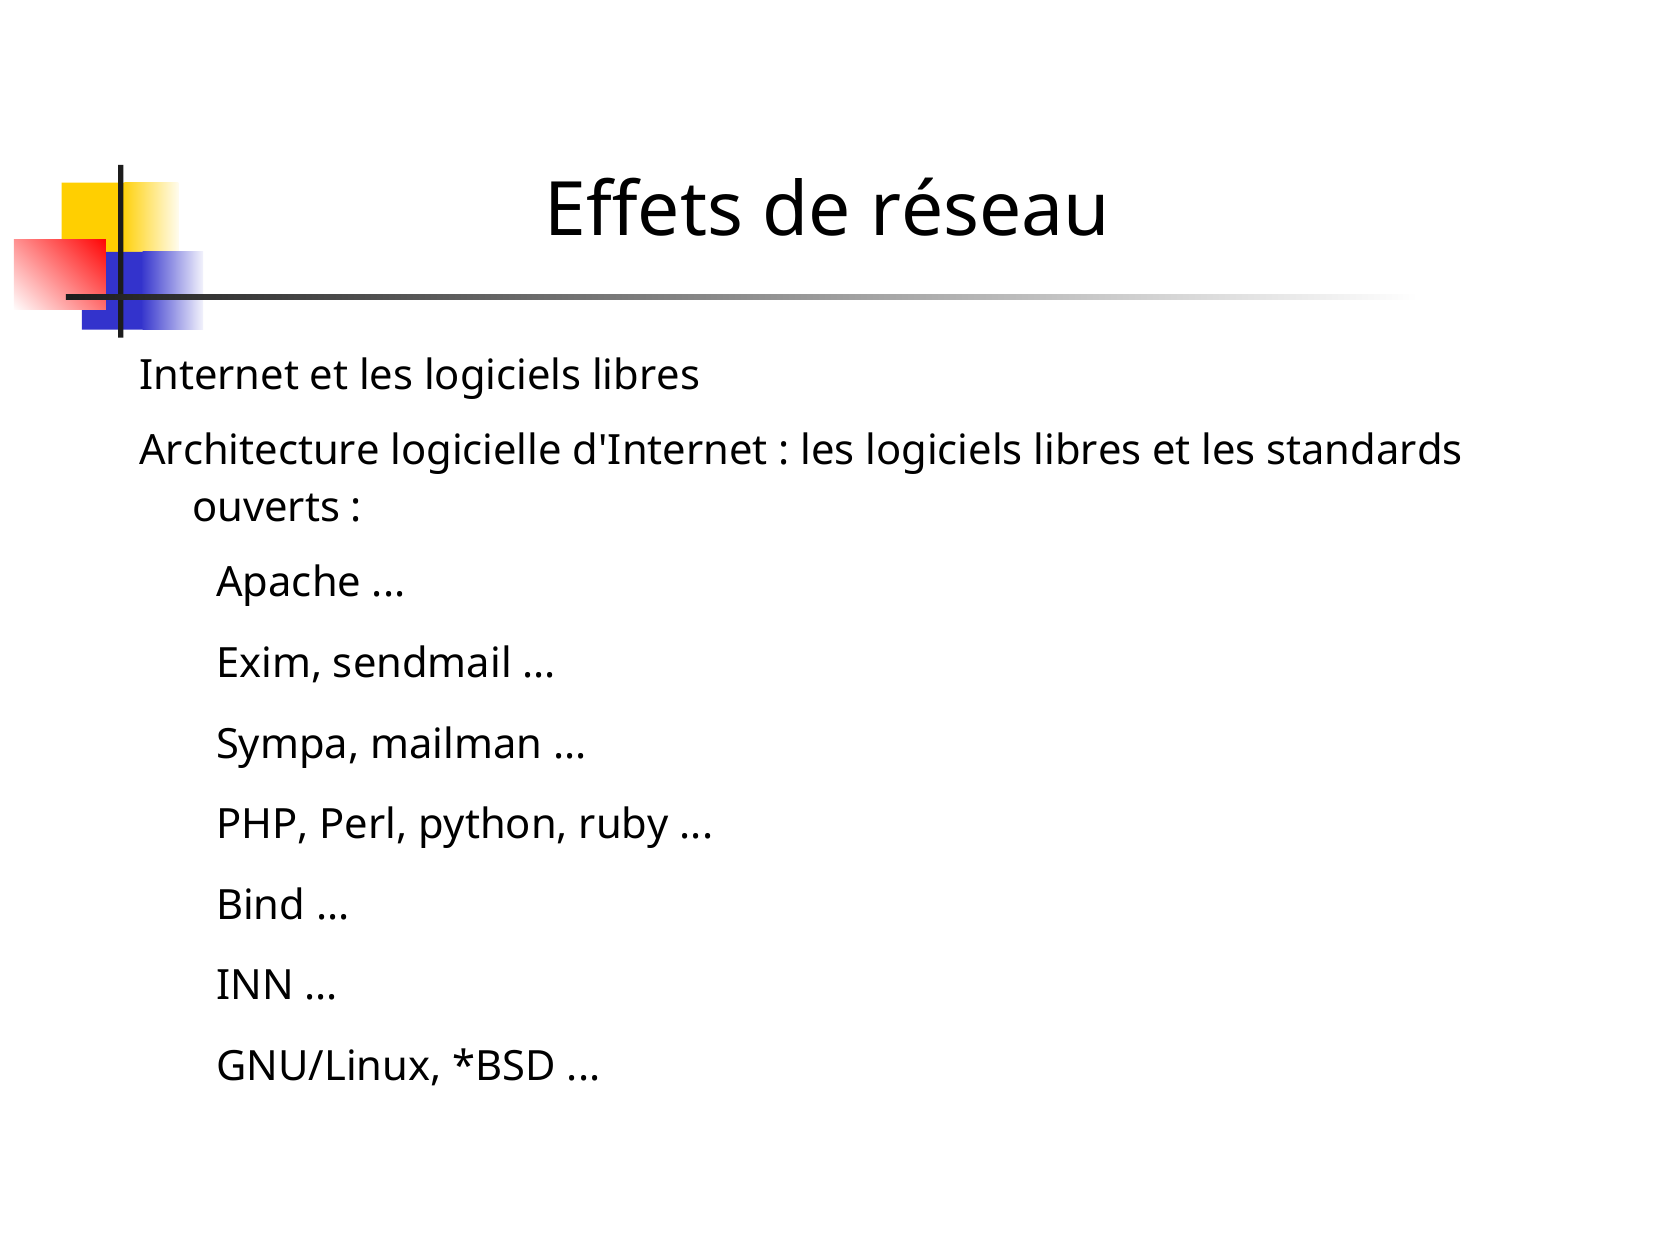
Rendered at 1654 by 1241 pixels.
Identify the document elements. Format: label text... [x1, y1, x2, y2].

list Internet et les logiciels libres Architecture logicielle d'Internet : les logiciels libres et les standards ouverts : Apache ... Exim, sendmail ... Sympa, mailman ... PHP, Perl, python, ruby ... Bind ... INN ... GNU/Linux, *BSD ... [121, 344, 1534, 1112]
title Effets de réseau [121, 102, 1534, 311]
